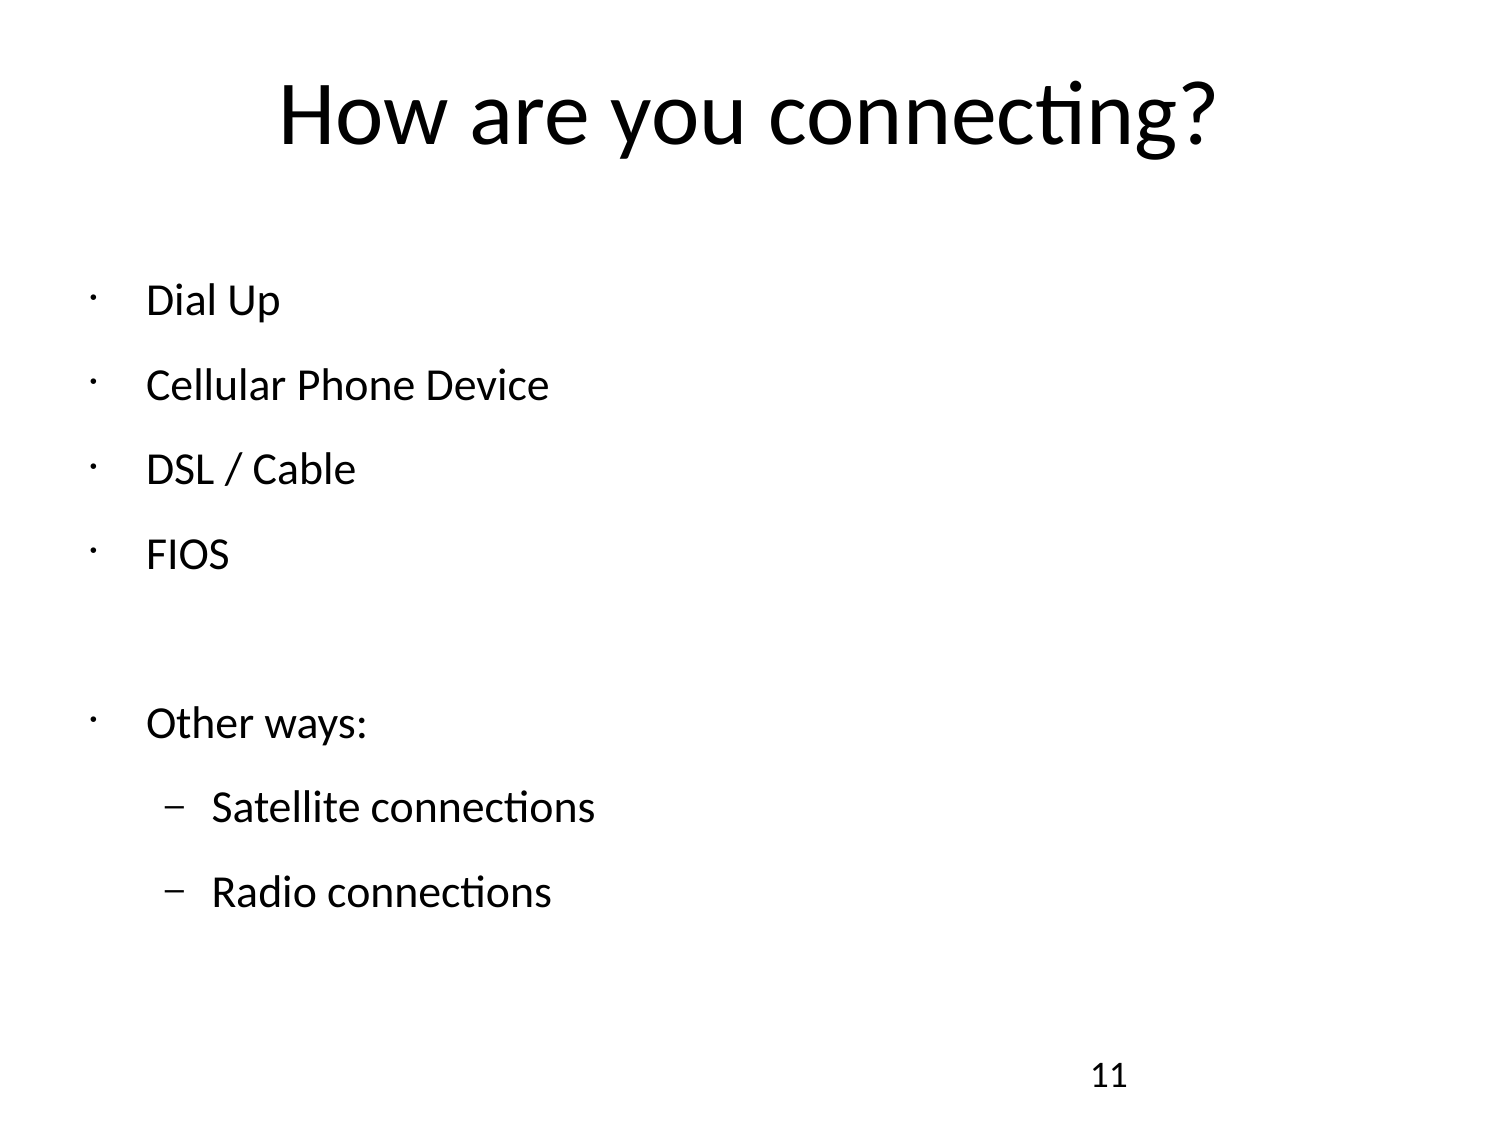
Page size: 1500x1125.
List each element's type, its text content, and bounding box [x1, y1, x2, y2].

list Dial Up Cellular Phone Device DSL / Cable FIOS Other ways: Satellite connections Radio connections [75, 262, 1425, 1005]
slide_number <number> [1074, 1042, 1425, 1103]
title How are you connecting? [75, 45, 1425, 233]
